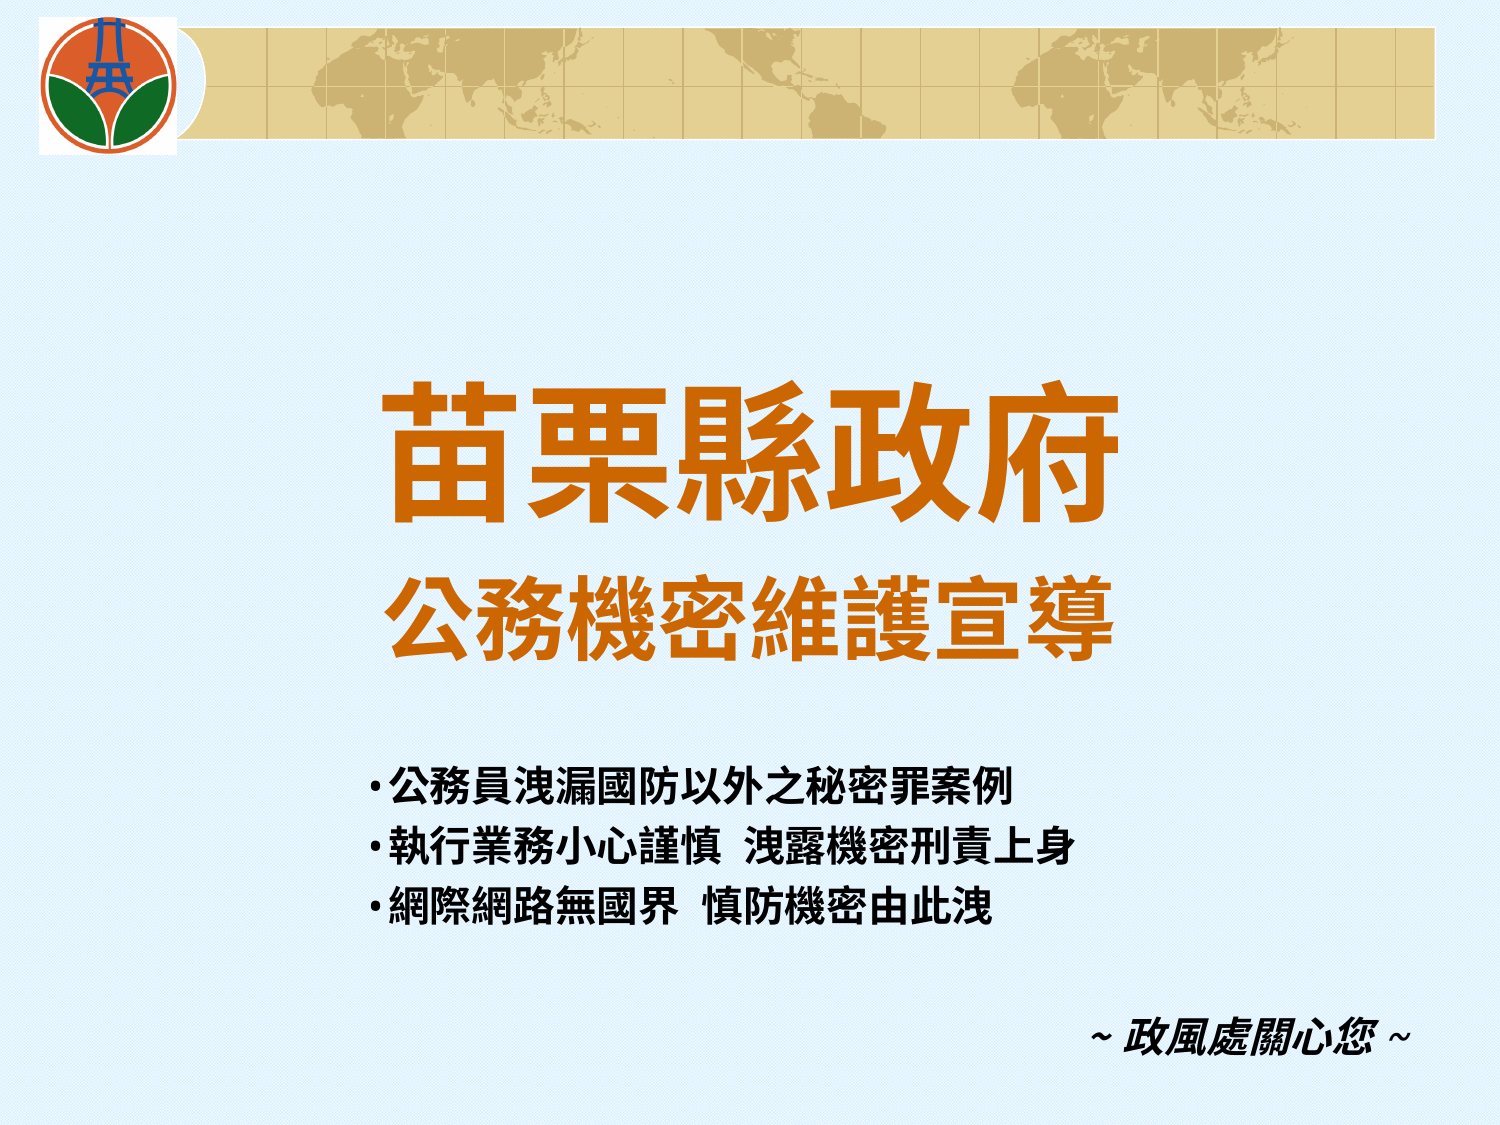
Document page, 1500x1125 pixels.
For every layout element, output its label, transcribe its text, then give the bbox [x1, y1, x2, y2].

picture [0, 0, 1500, 1125]
title 苗栗縣政府 公務機密維護宣導 [112, 350, 1388, 646]
subtitle 公務員洩漏國防以外之秘密罪案例 執行業務小心謹慎 洩露機密刑責上身 網際網路無國界 慎防機密由此洩 ~政風處關心您~ [348, 692, 1424, 1047]
